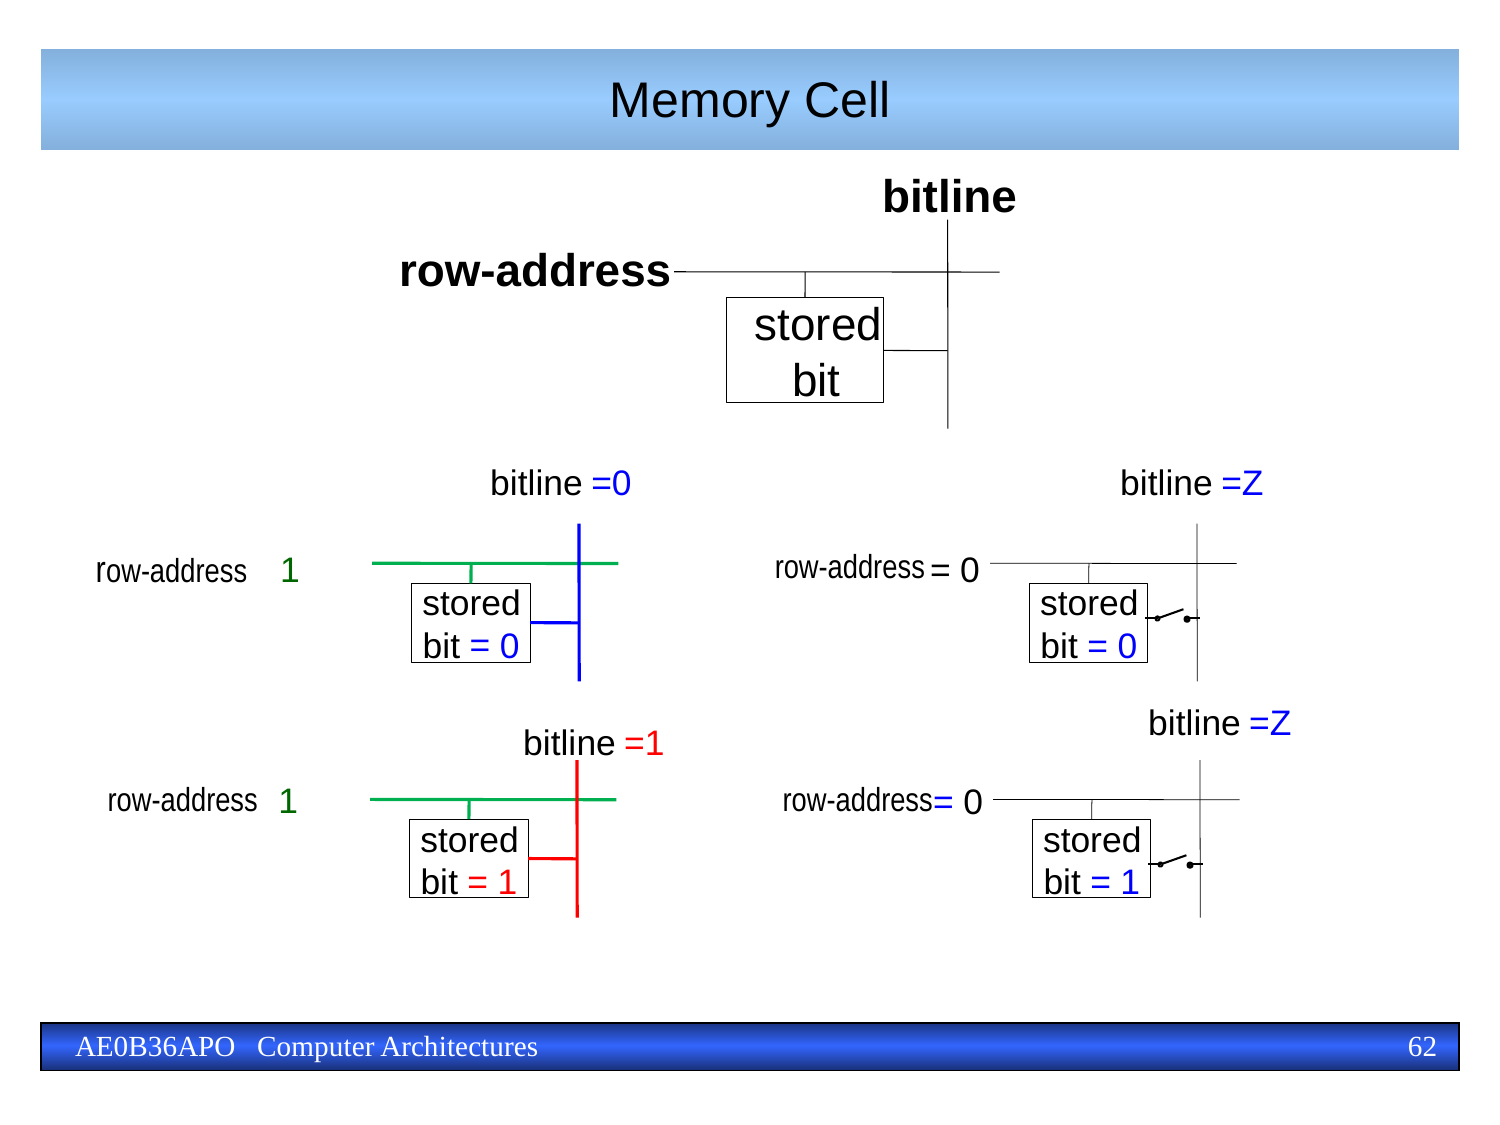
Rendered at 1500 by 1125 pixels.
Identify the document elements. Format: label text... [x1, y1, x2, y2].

text_box stored [422, 580, 547, 622]
text_box bit [420, 858, 484, 907]
text_box =0 [591, 459, 633, 503]
text_box bitline [523, 719, 642, 768]
text_box = [1087, 622, 1117, 671]
text_box =1 [624, 719, 665, 763]
text_box bitline [1148, 699, 1267, 748]
text_box row-address [95, 544, 253, 593]
text_box bit [1043, 858, 1090, 907]
text_box = [469, 622, 499, 666]
title Memory Cell [41, 49, 1459, 150]
text_box = [1090, 858, 1120, 907]
text_box 1 [497, 858, 518, 902]
text_box row-address [774, 544, 932, 593]
text_box 0 [1117, 622, 1153, 671]
text_box =Z [1249, 699, 1292, 743]
text_box 0 [960, 546, 996, 595]
text_box stored [420, 816, 545, 865]
text_box row-address [399, 240, 672, 296]
text_box bit [422, 622, 486, 671]
text_box = [467, 858, 497, 902]
text_box 0 [499, 622, 536, 671]
text_box 1 [280, 546, 301, 590]
text_box 1 [278, 778, 299, 822]
text_box 0 [963, 778, 999, 827]
text_box bit [792, 350, 841, 406]
text_box = [933, 778, 963, 827]
text_box =Z [1221, 459, 1264, 503]
text_box bitline [1120, 459, 1239, 508]
text_box stored [754, 294, 896, 350]
text_box bit [1040, 622, 1087, 671]
text_box = [930, 546, 960, 595]
text_box stored [1040, 580, 1165, 629]
text_box row-address [107, 778, 265, 827]
text_box bitline [881, 166, 1018, 222]
text_box bitline [490, 459, 609, 508]
text_box stored [1043, 816, 1168, 863]
text_box row-address [782, 778, 933, 827]
text_box 1 [1120, 858, 1156, 907]
